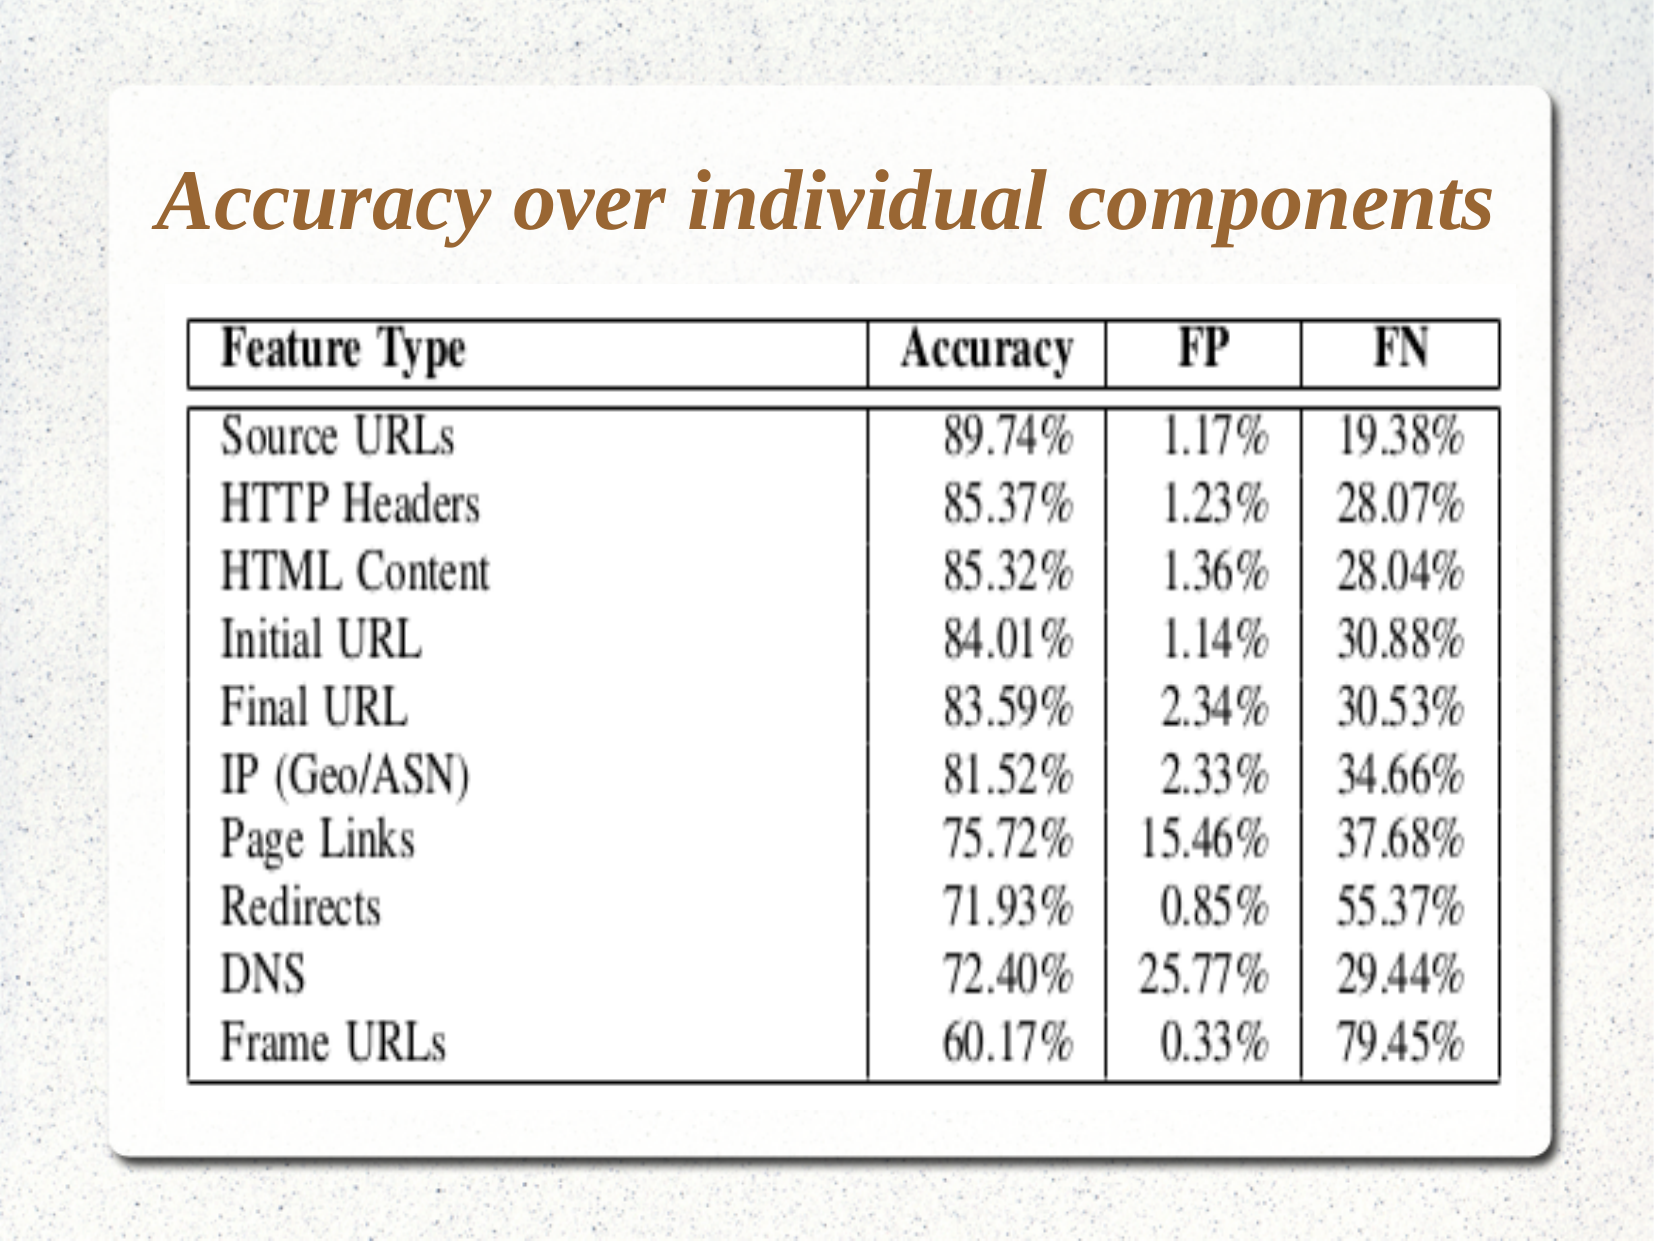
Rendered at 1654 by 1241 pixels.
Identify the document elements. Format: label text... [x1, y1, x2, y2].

picture [0, 0, 1654, 1241]
title Accuracy over individual components [118, 96, 1536, 304]
